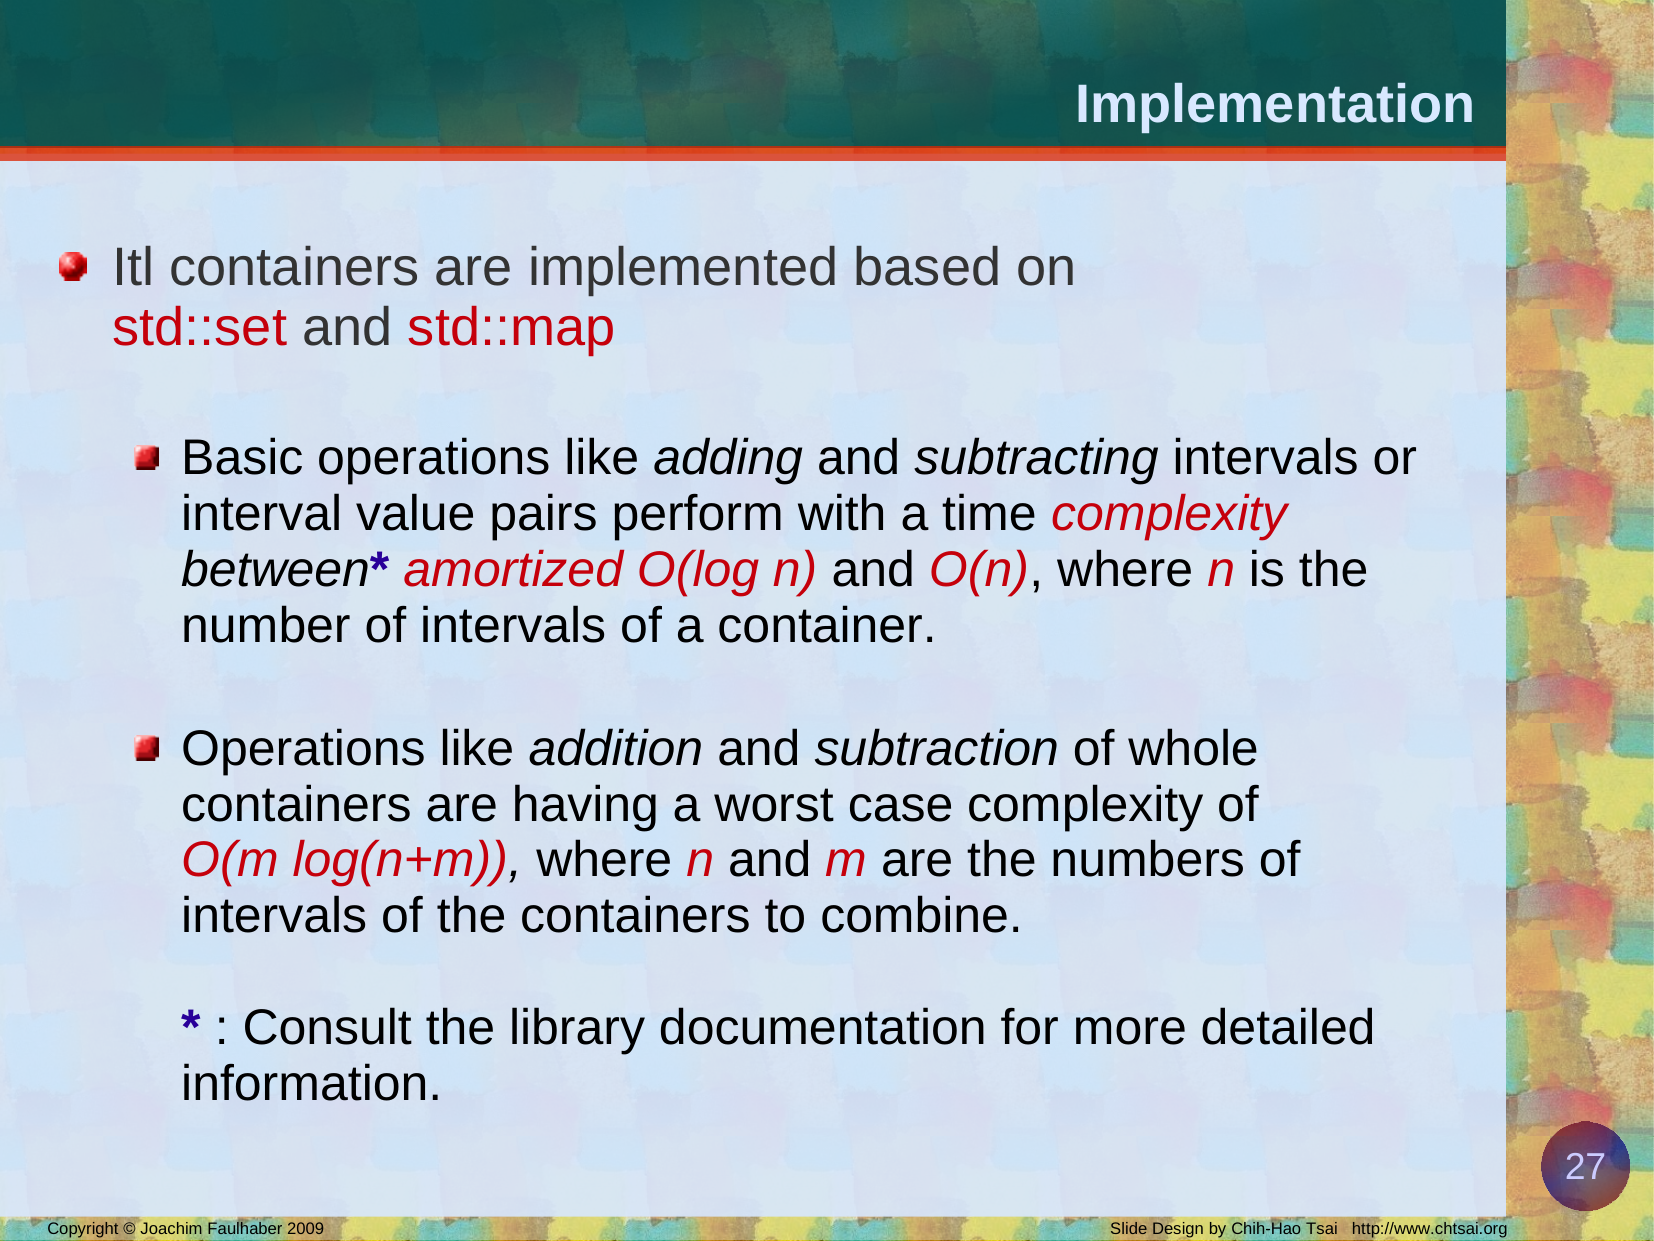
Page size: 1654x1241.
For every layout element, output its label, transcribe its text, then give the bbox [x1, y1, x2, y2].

title Implementation [29, 59, 1477, 148]
list Itl containers are implemented based on std::set and std::map Basic operations like adding and subtracting intervals or interval value pairs perform with a time complexity between* amortized O(log n) and O(n), where n is the number of intervals of a container. Operations like addition and subtraction of whole containers are having a worst case complexity of O(m log(n+m)), where n and m are the numbers of intervals of the containers to combine. * : Consult the library documentation for more detailed information. [59, 236, 1418, 1170]
